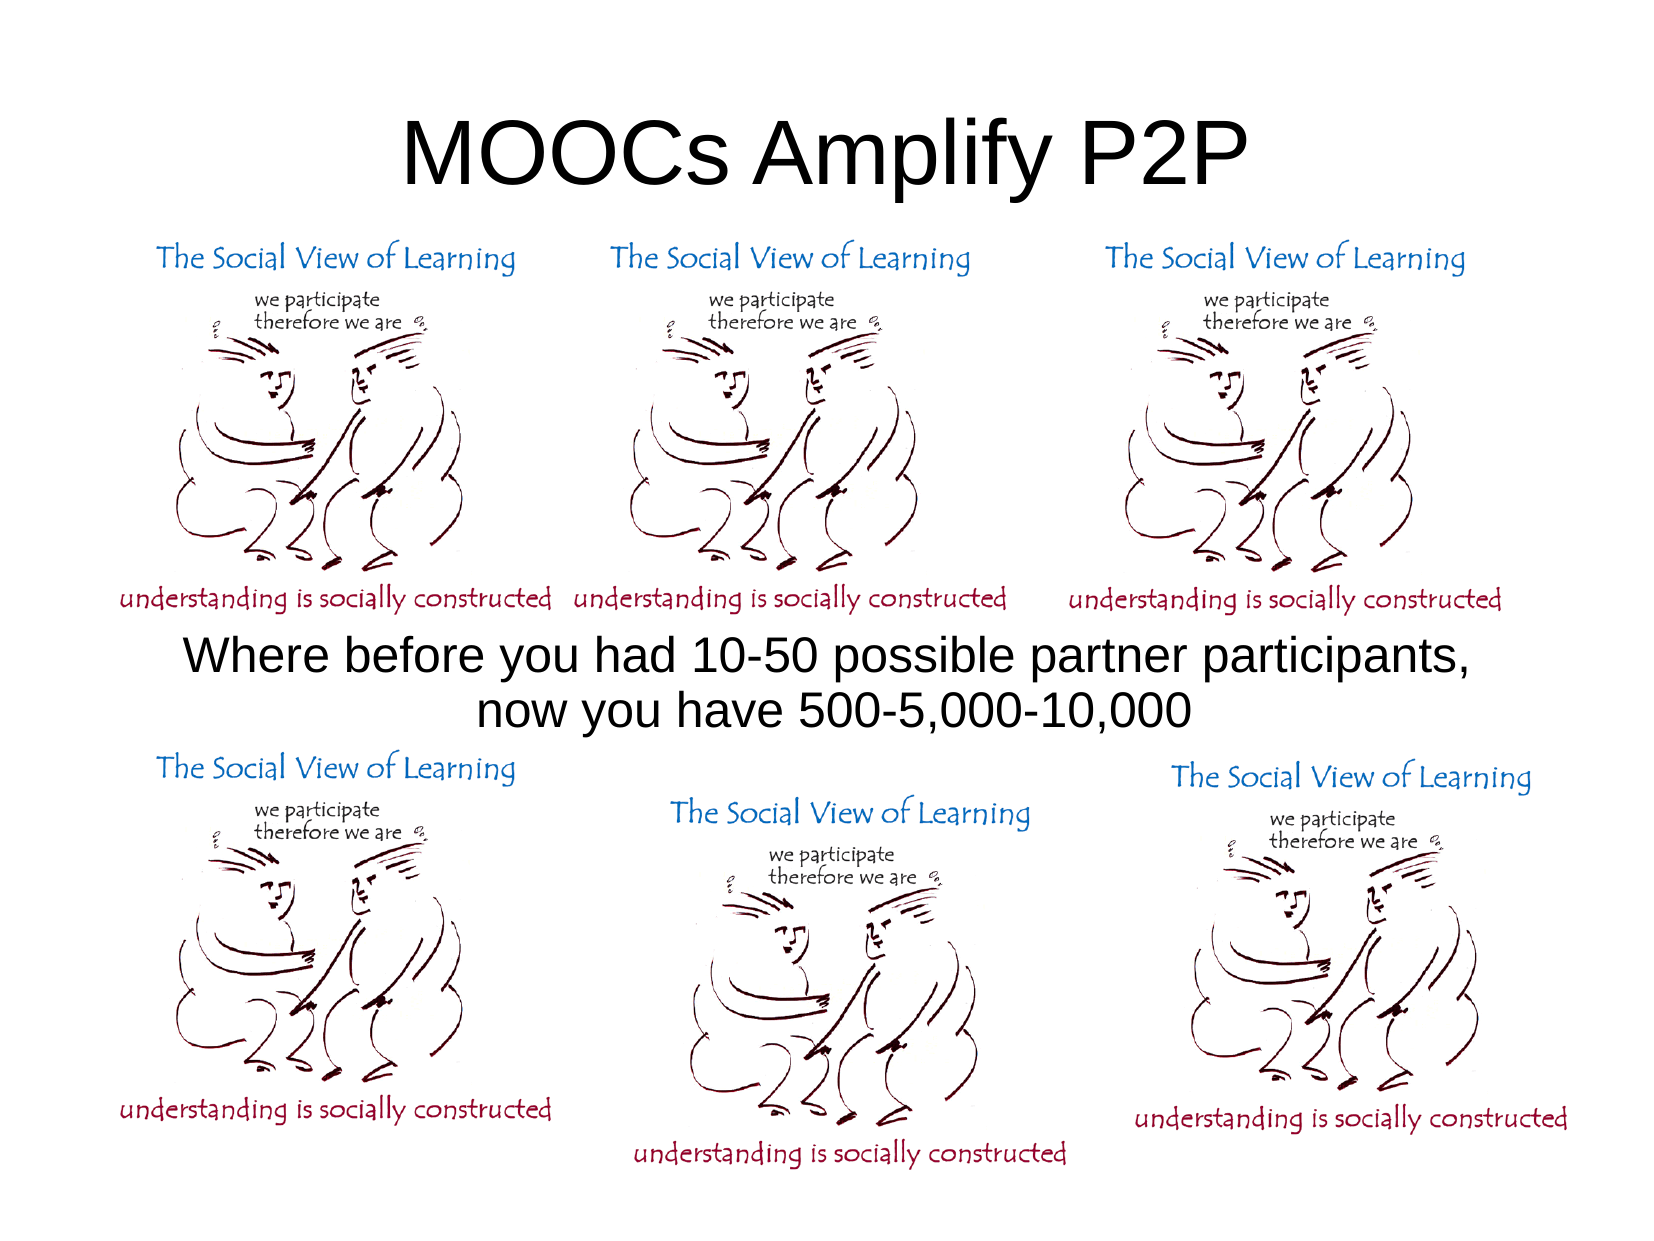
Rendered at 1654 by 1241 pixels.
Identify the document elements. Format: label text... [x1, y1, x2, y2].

text_box Where before you had 10-50 possible partner participants, now you have 500-5,000-10,000 [167, 619, 1502, 746]
picture [1135, 758, 1567, 1135]
picture [574, 239, 1006, 616]
picture [634, 794, 1066, 1171]
title MOOCs Amplify P2P [82, 49, 1571, 257]
picture [120, 749, 551, 1126]
picture [1069, 239, 1501, 616]
picture [120, 239, 551, 616]
